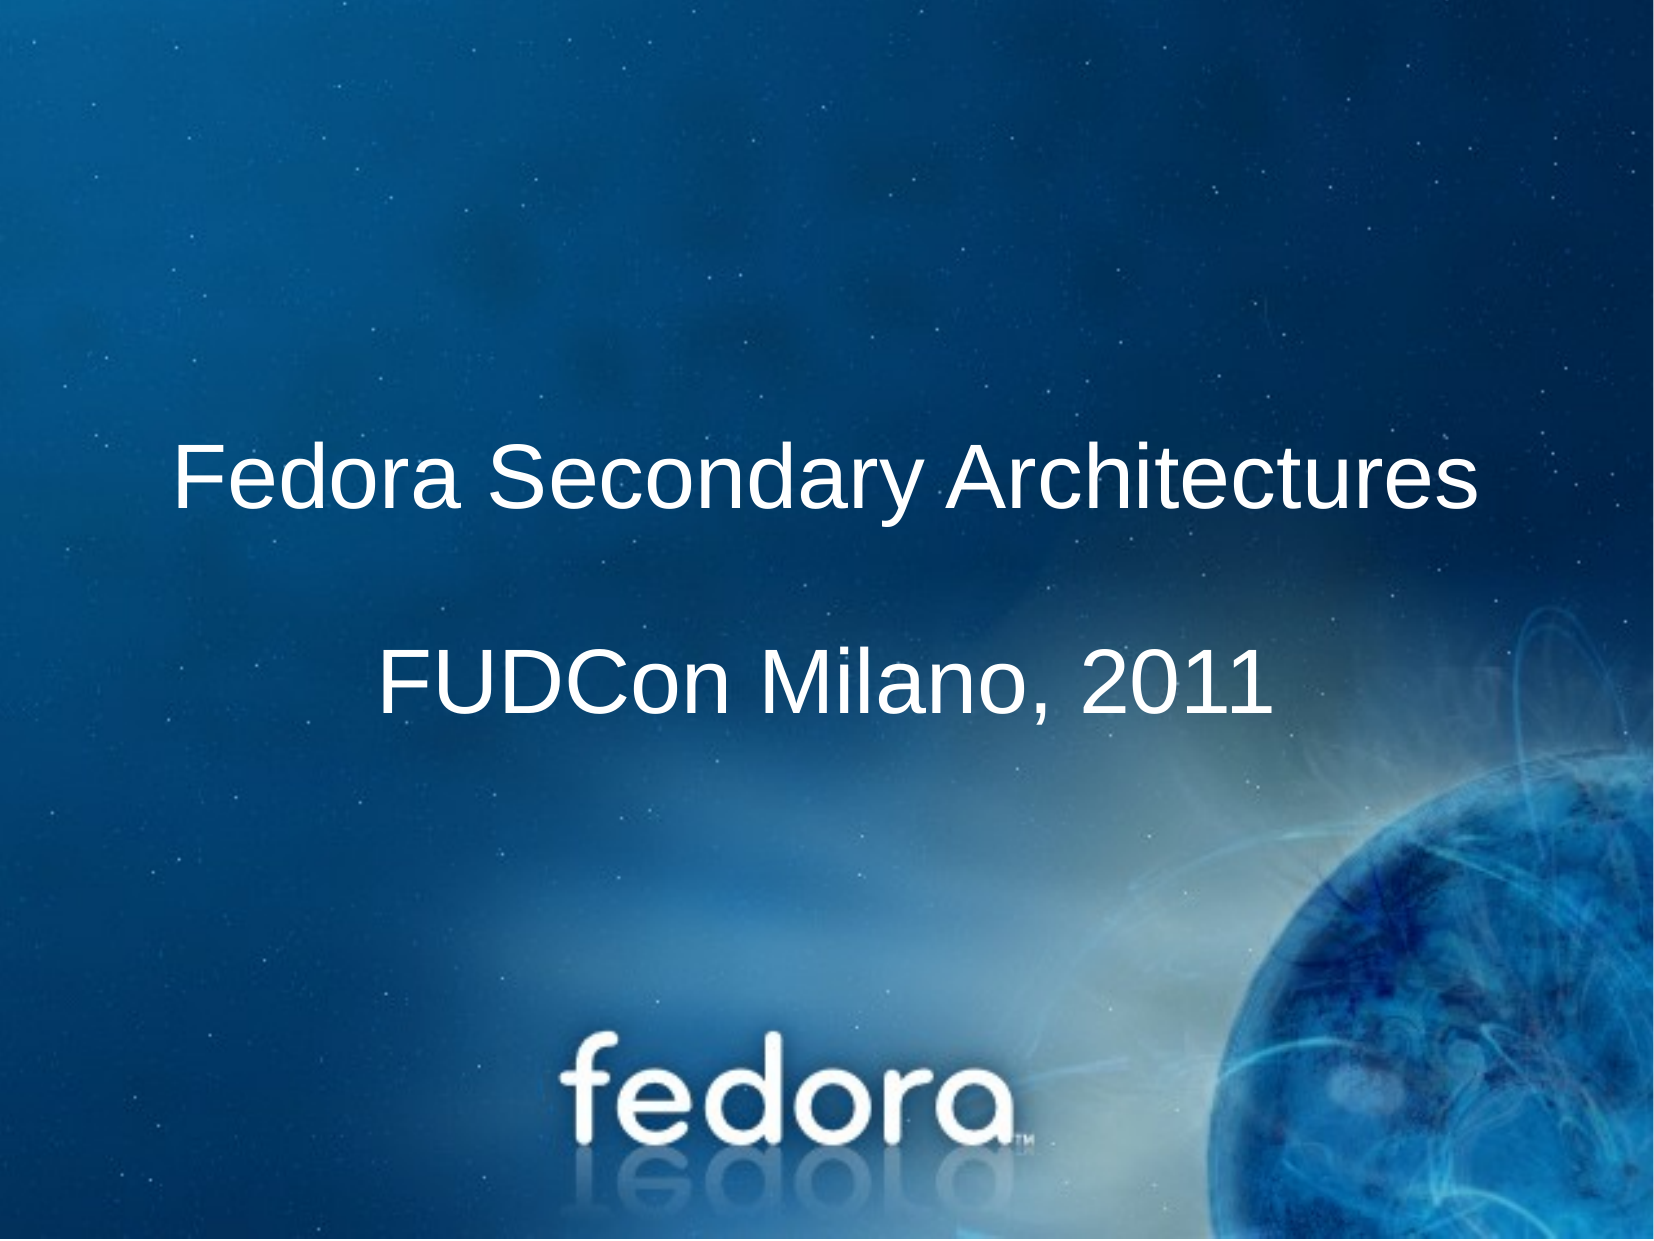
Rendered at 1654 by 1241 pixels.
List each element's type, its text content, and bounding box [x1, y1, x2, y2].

picture [0, 0, 1654, 1239]
title Fedora Secondary Architectures FUDCon Milano, 2011 [82, 49, 1571, 1109]
